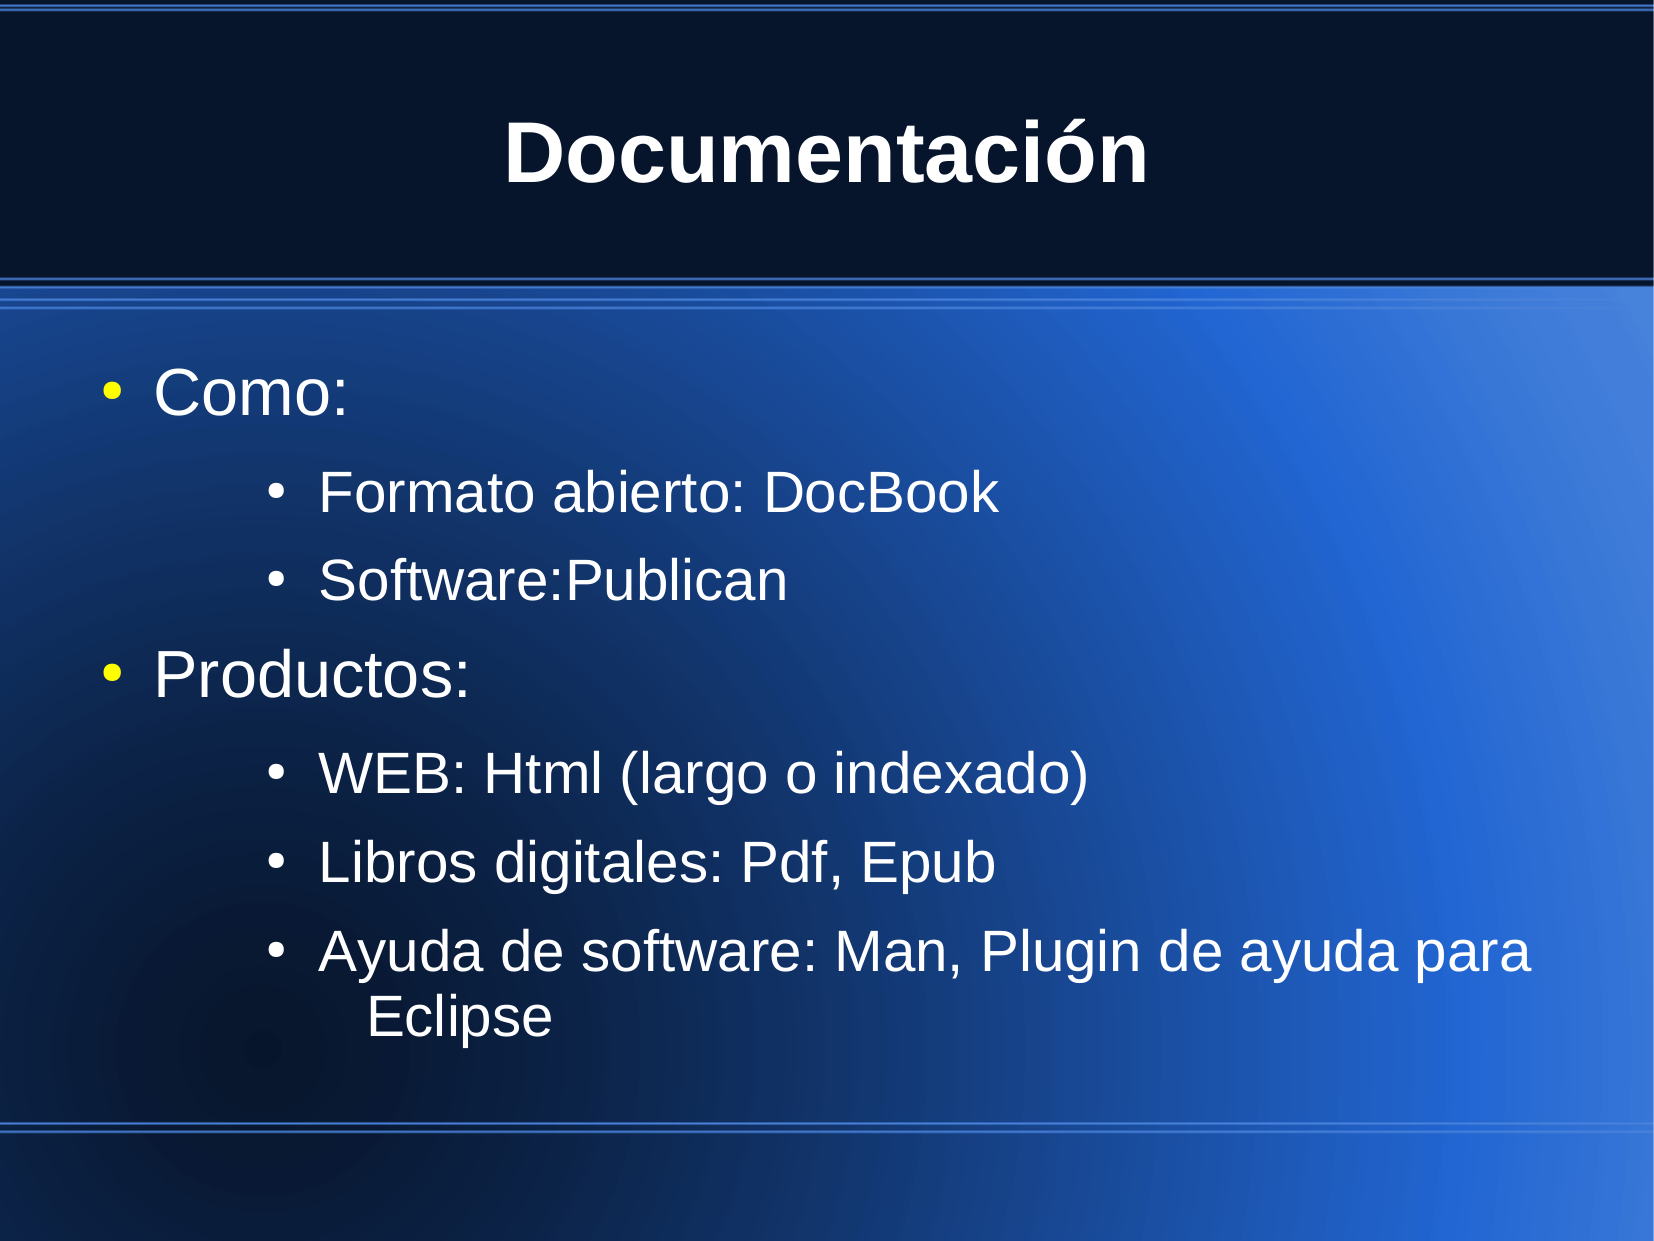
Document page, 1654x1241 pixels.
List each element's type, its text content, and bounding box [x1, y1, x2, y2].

title Documentación [82, 49, 1571, 257]
picture [0, 0, 1654, 1241]
list Como: Formato abierto: DocBook Software:Publican Productos: WEB: Html (largo o indexado) Libros digitales: Pdf, Epub Ayuda de software: Man, Plugin de ayuda para Eclipse [82, 355, 1571, 1174]
